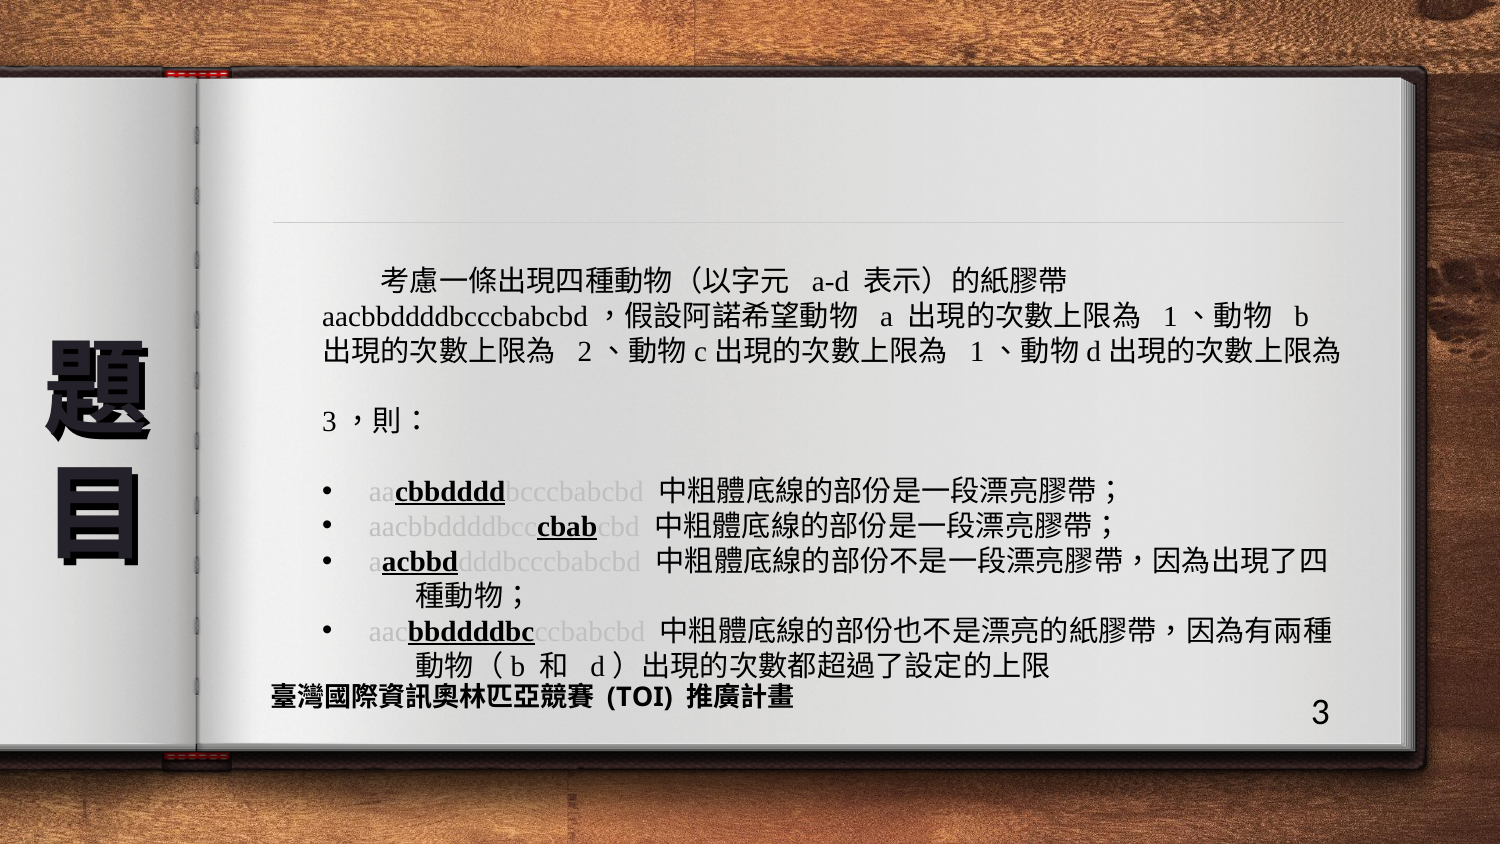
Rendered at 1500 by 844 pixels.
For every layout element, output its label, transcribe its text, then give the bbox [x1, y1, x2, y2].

text_box 考慮一條出現四種動物（以字元 a-d 表示）的紙膠帶 aacbbddddbcccbabcbd，假設阿諾希望動物 a 出現的次數上限為 1、動物 b 出現的次數上限為 2、動物c出現的次數上限為 1、動物d出現的次數上限為 3，則： aacbbddddbcccbabcbd 中粗體底線的部份是一段漂亮膠帶； aacbbddddbcccbabcbd 中粗體底線的部份是一段漂亮膠帶； aacbbddddbcccbabcbd 中粗體底線的部份不是一段漂亮膠帶，因為出現了四種動物； aacbbddddbcccbabcbd 中粗體底線的部份也不是漂亮的紙膠帶，因為有兩種動物（b 和 d）出現的次數都超過了設定的上限 [307, 255, 1357, 690]
title 題 目 [28, 306, 210, 552]
text_box [1295, 672, 1386, 737]
